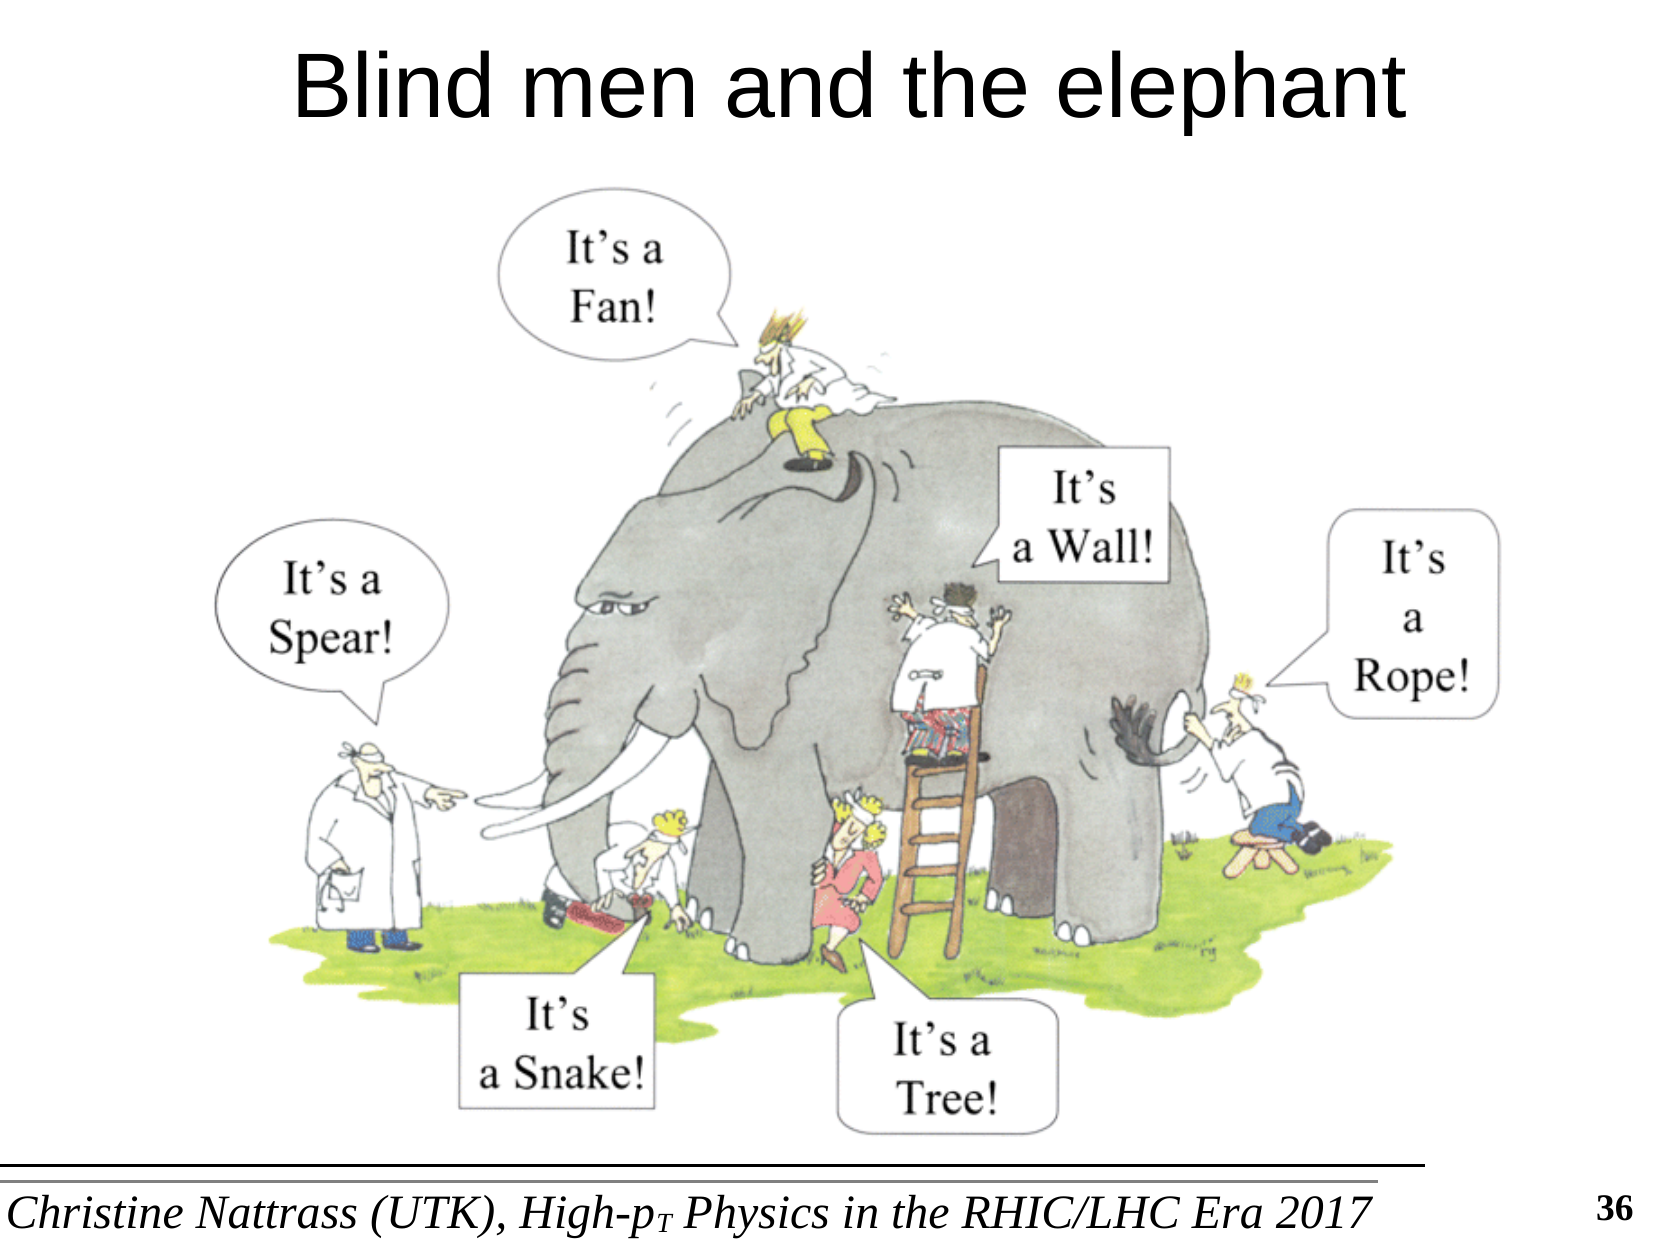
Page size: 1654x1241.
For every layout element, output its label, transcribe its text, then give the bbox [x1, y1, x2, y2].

picture [208, 182, 1507, 1137]
title Blind men and the elephant [106, 25, 1595, 147]
